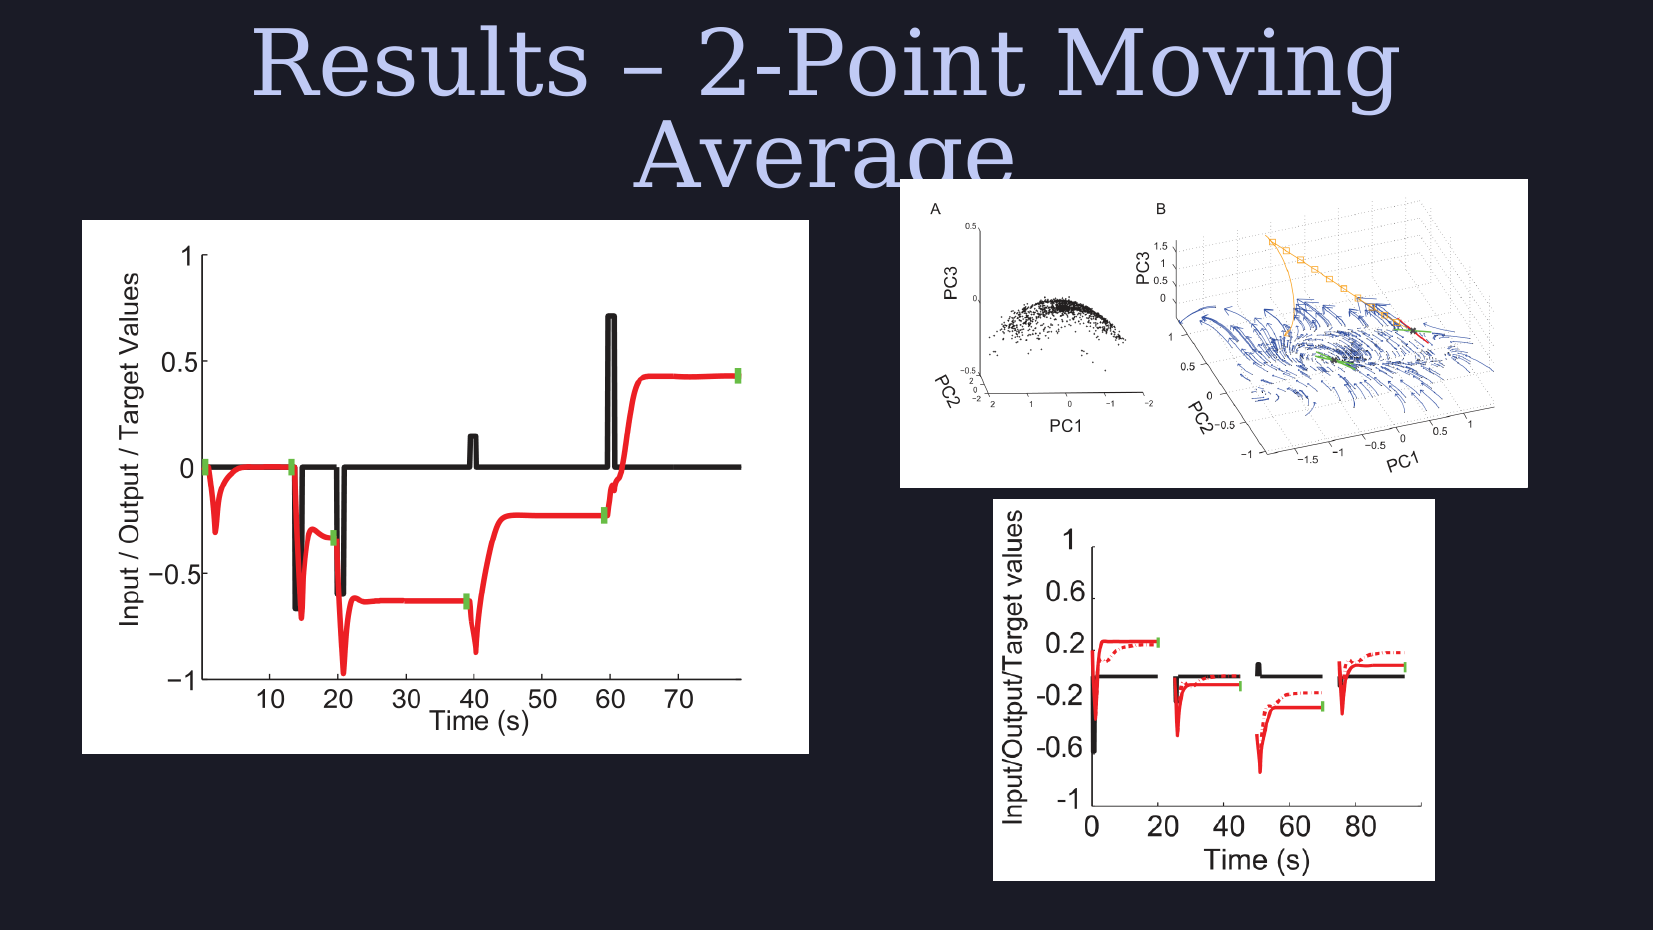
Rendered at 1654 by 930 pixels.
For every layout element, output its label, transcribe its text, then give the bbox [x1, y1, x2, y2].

picture [900, 179, 1528, 488]
picture [82, 220, 809, 755]
picture [993, 499, 1435, 881]
title Results – 2-Point Moving Average [82, 37, 1571, 193]
